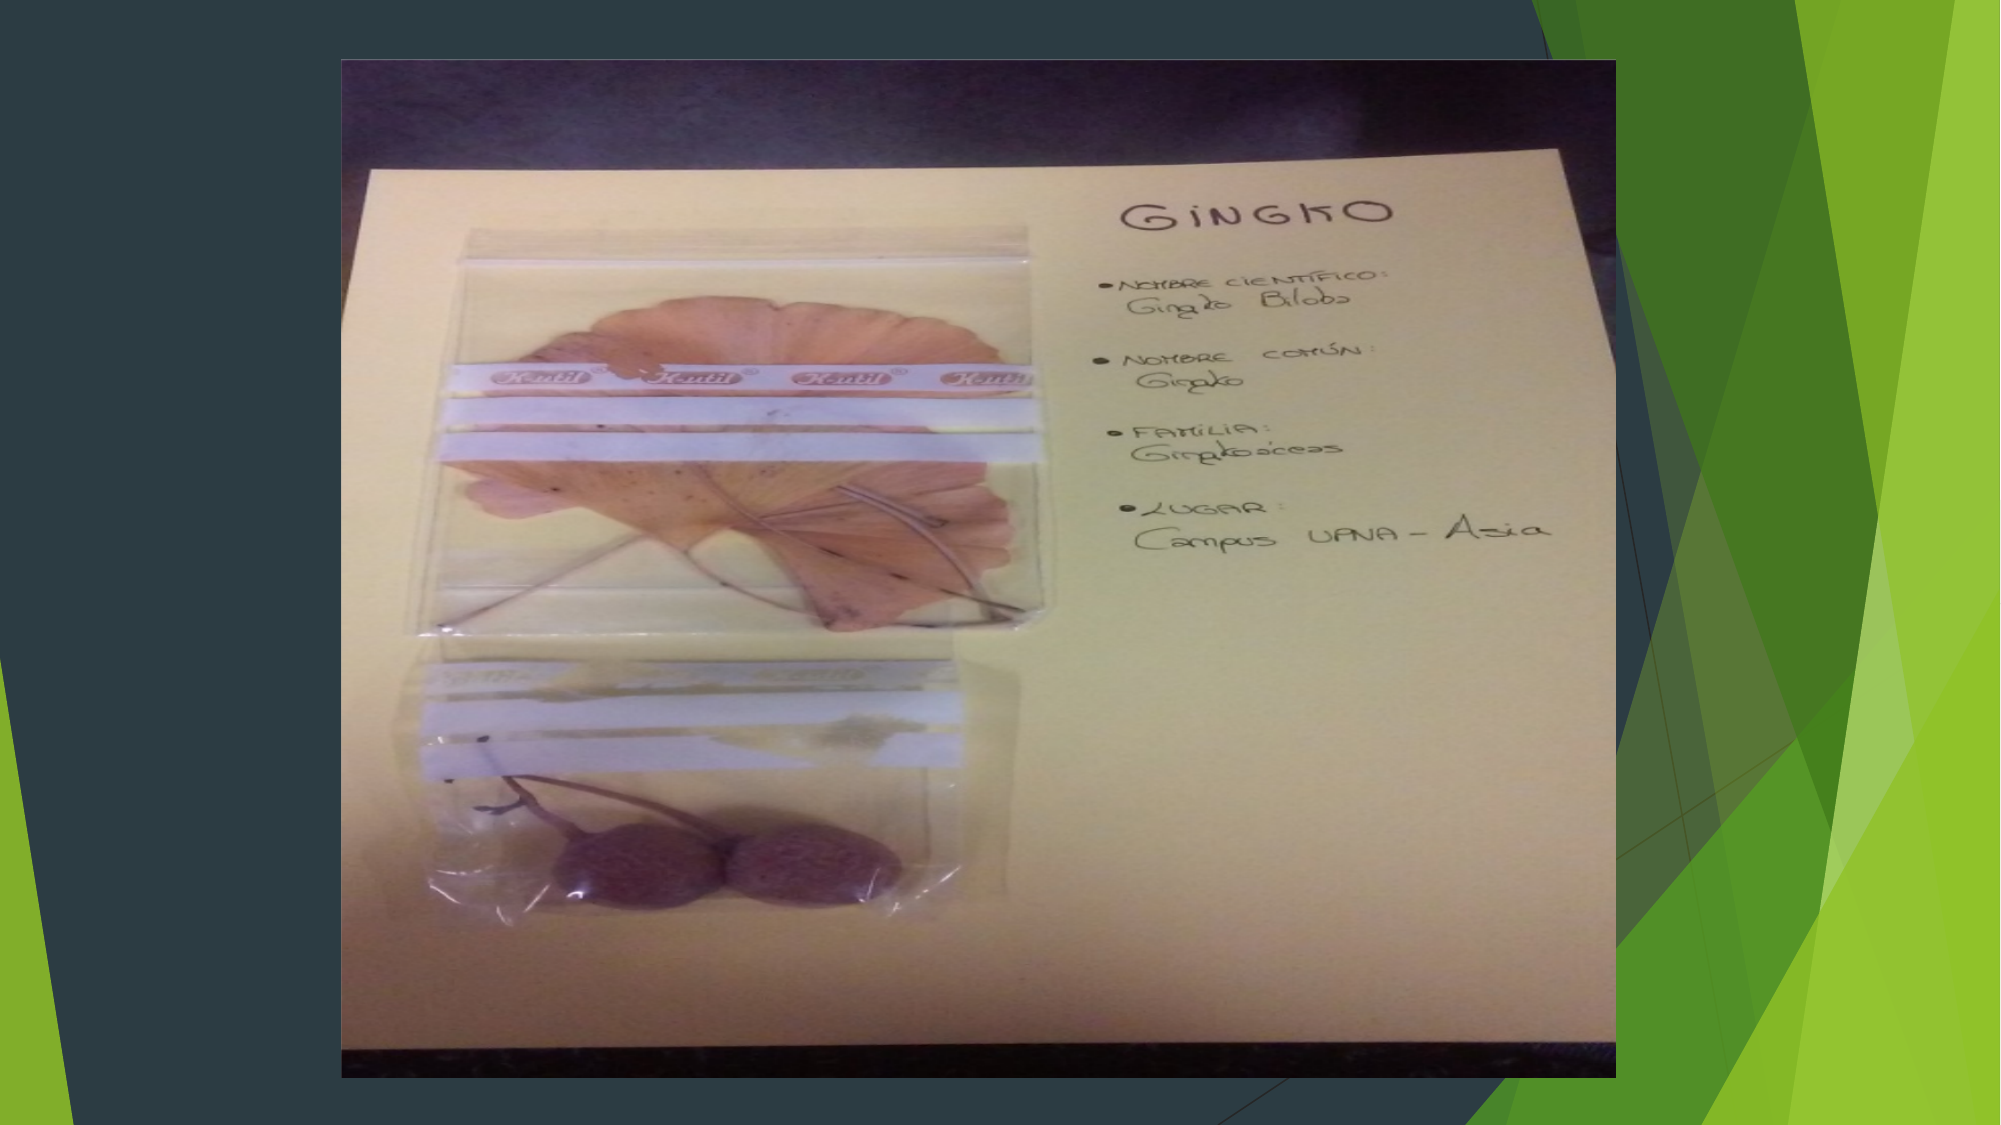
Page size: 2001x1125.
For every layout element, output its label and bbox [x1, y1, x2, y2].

picture [340, 59, 1616, 1078]
